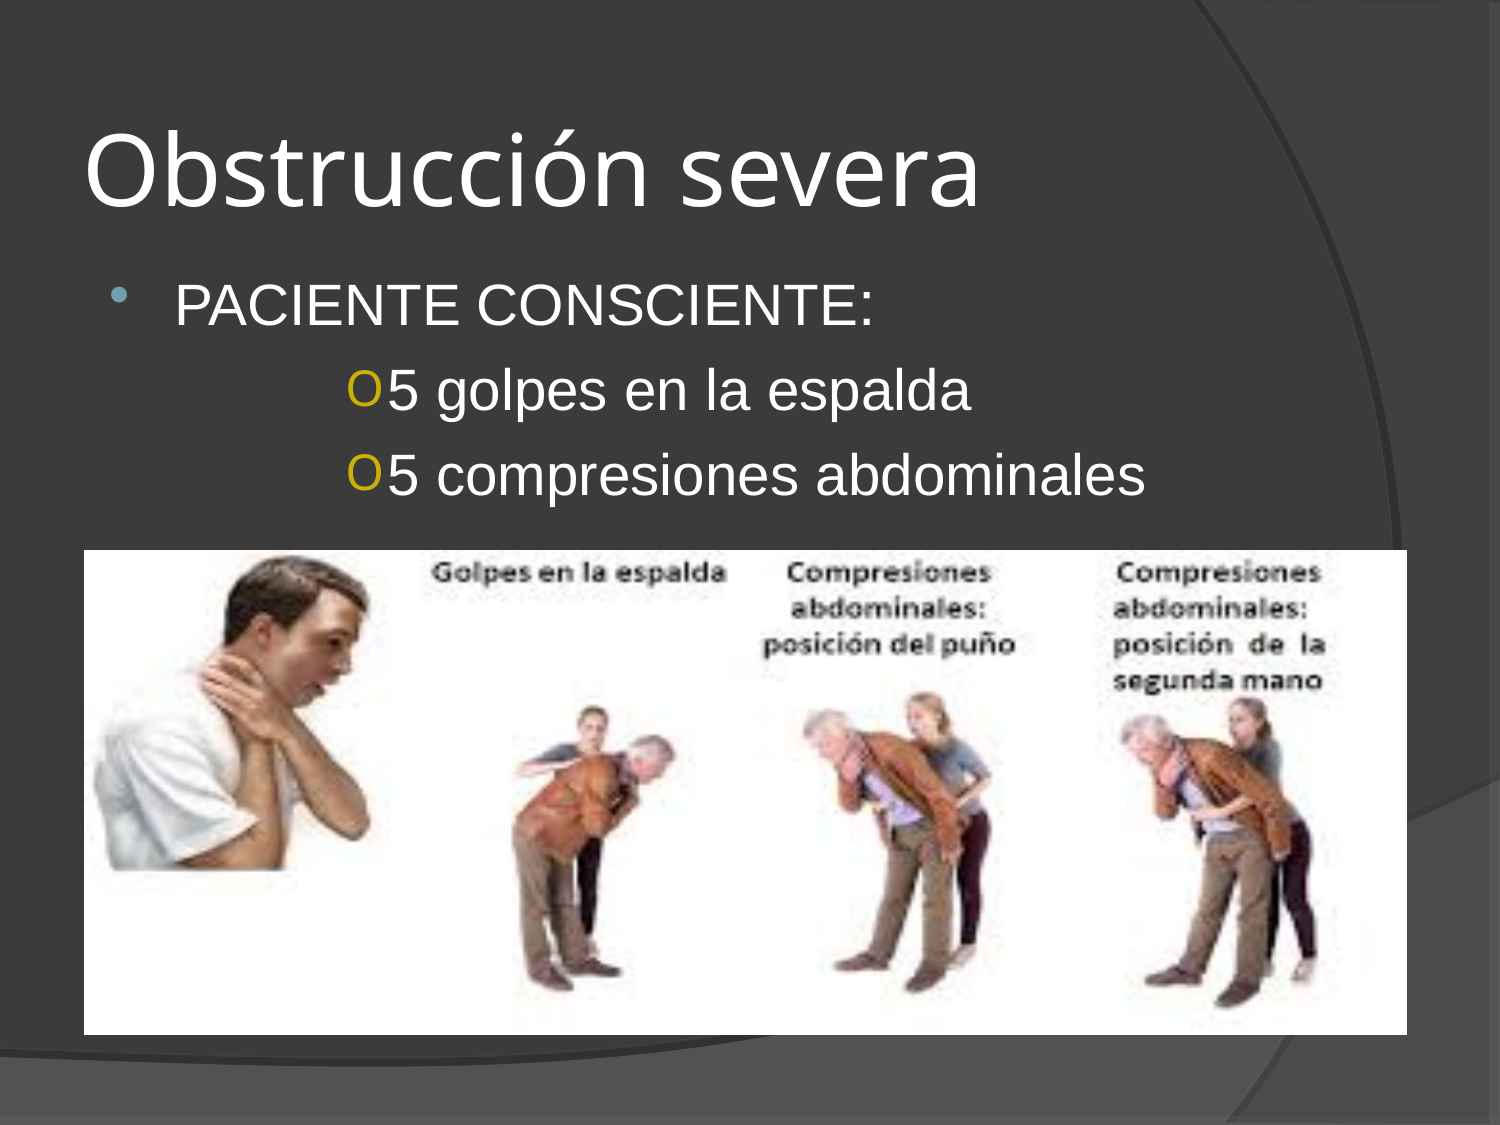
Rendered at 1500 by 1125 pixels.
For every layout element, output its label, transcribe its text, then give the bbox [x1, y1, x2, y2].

picture [84, 550, 1407, 1036]
title Obstrucción severa [75, 78, 1426, 256]
list PACIENTE CONSCIENTE: 5 golpes en la espalda 5 compresiones abdominales [84, 255, 1435, 998]
